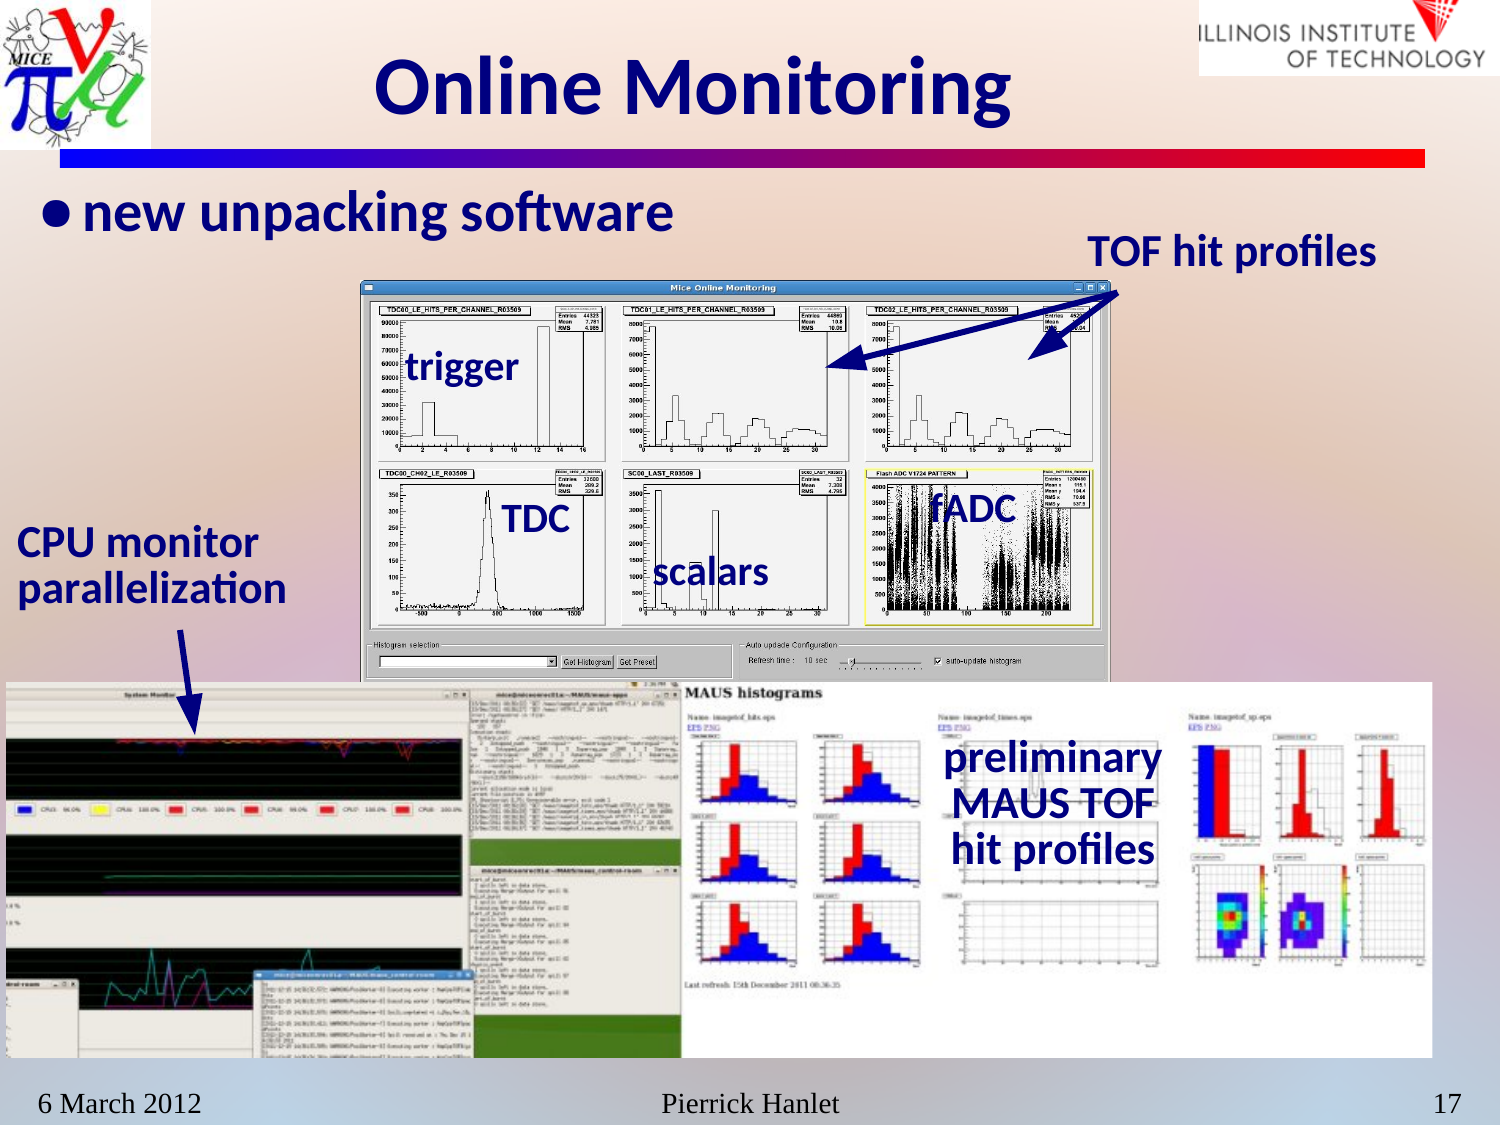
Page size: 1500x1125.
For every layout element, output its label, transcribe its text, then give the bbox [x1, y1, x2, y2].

text_box fADC [915, 484, 1066, 548]
text_box CPU monitor parallelization [2, 516, 395, 638]
text_box scalars [637, 546, 834, 616]
text_box preliminary MAUS TOF hit profiles [868, 731, 1238, 906]
picture [0, 0, 1500, 1125]
title Online Monitoring [149, 38, 1238, 151]
text_box TDC [486, 494, 616, 558]
text_box TOF hit profiles [1072, 224, 1500, 294]
text_box trigger [390, 341, 586, 405]
text_box new unpacking software [22, 187, 1478, 263]
